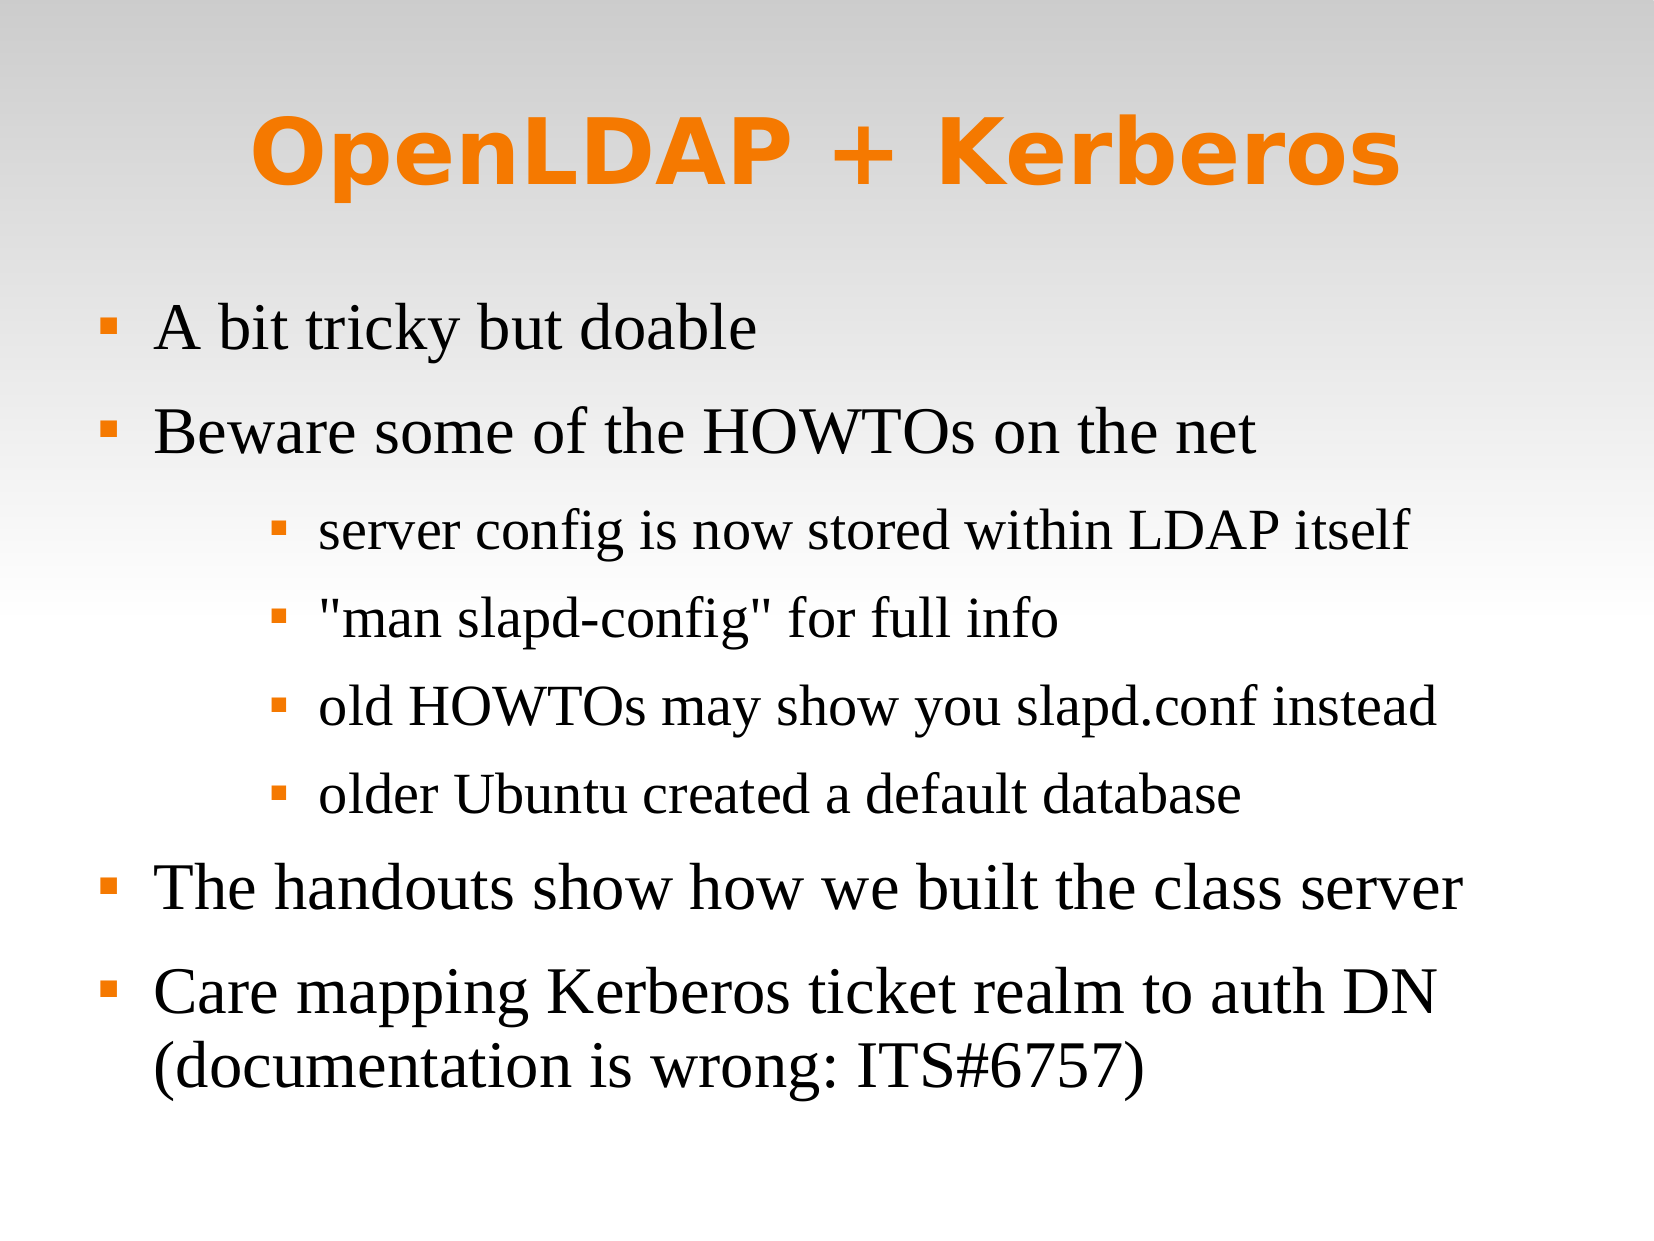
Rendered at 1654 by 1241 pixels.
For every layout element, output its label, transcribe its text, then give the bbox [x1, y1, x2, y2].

title OpenLDAP + Kerberos [82, 56, 1571, 250]
list A bit tricky but doable Beware some of the HOWTOs on the net server config is now stored within LDAP itself "man slapd-config" for full info old HOWTOs may show you slapd.conf instead older Ubuntu created a default database The handouts show how we built the class server Care mapping Kerberos ticket realm to auth DN (documentation is wrong: ITS#6757) [82, 290, 1571, 1160]
